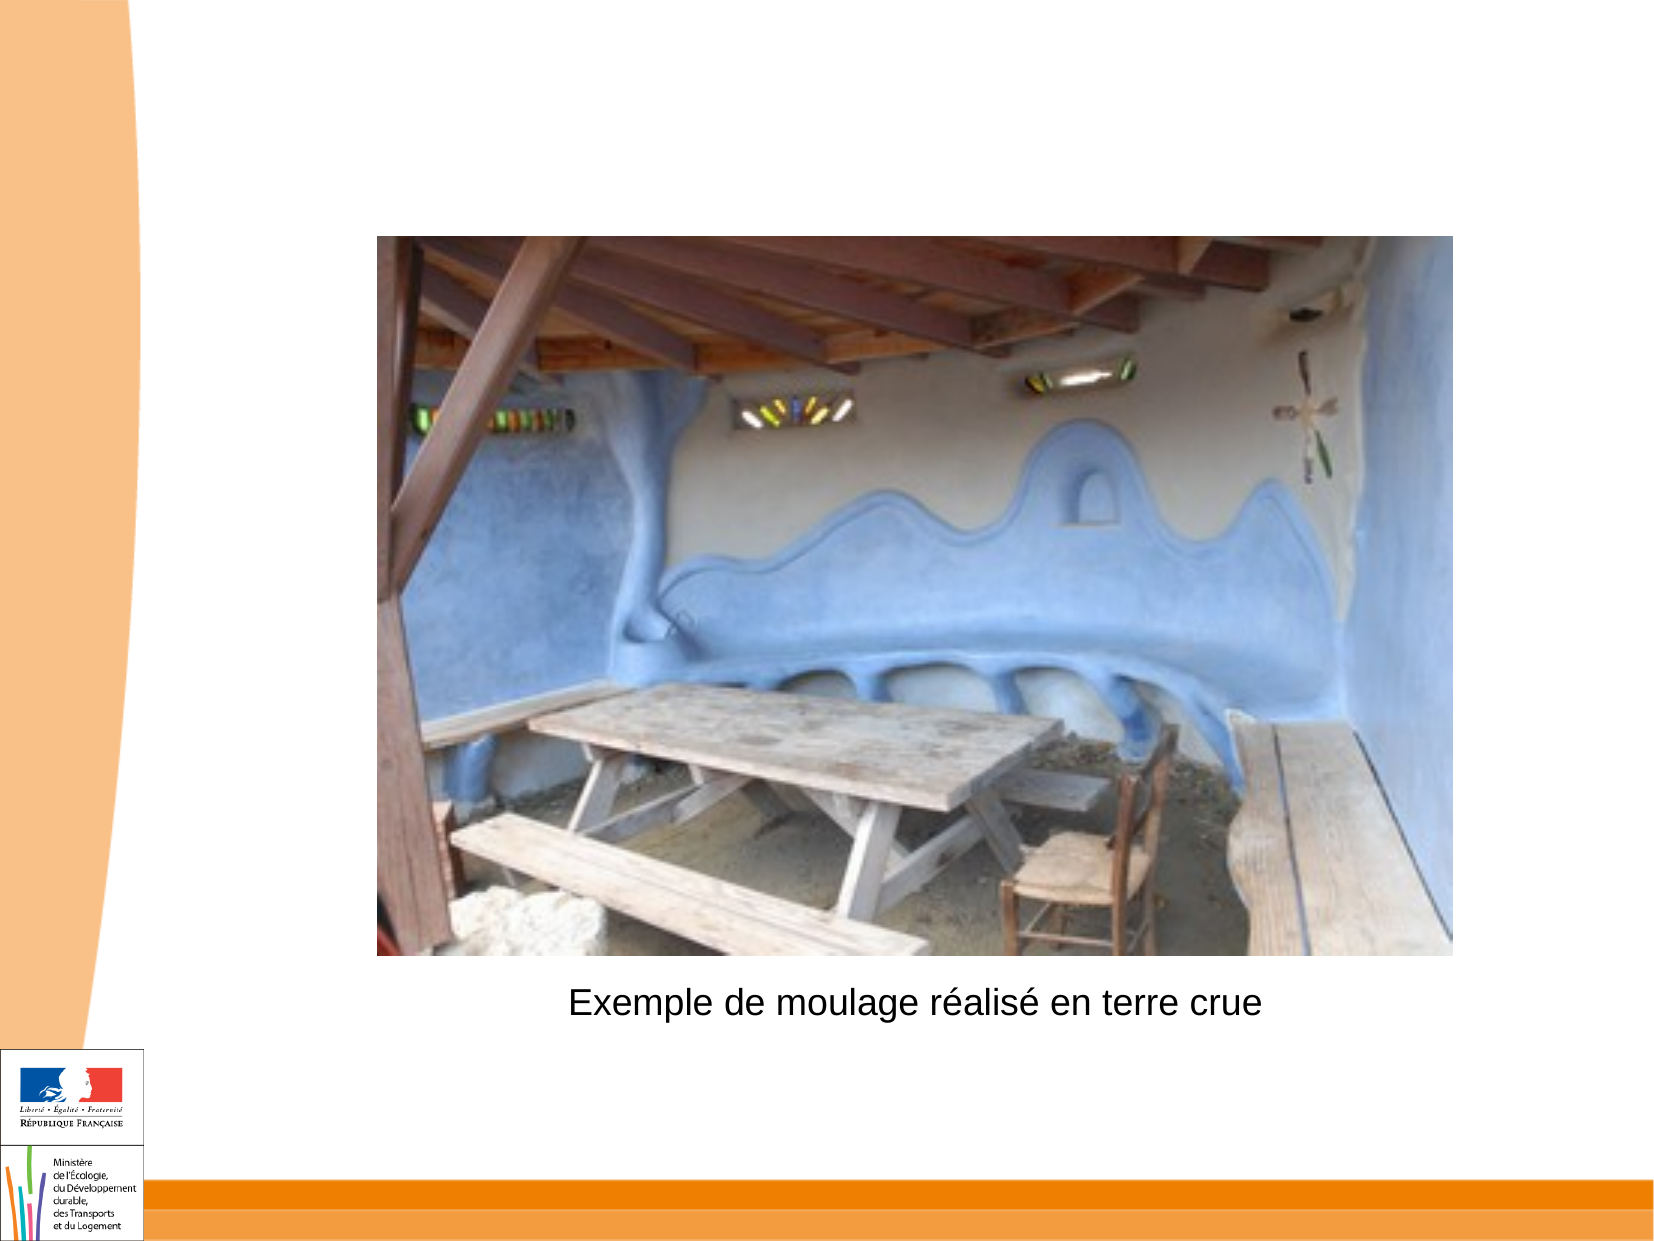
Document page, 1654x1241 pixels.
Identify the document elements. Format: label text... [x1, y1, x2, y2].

text_box Exemple de moulage réalisé en terre crue [383, 974, 1447, 1063]
picture [0, 0, 1654, 1241]
